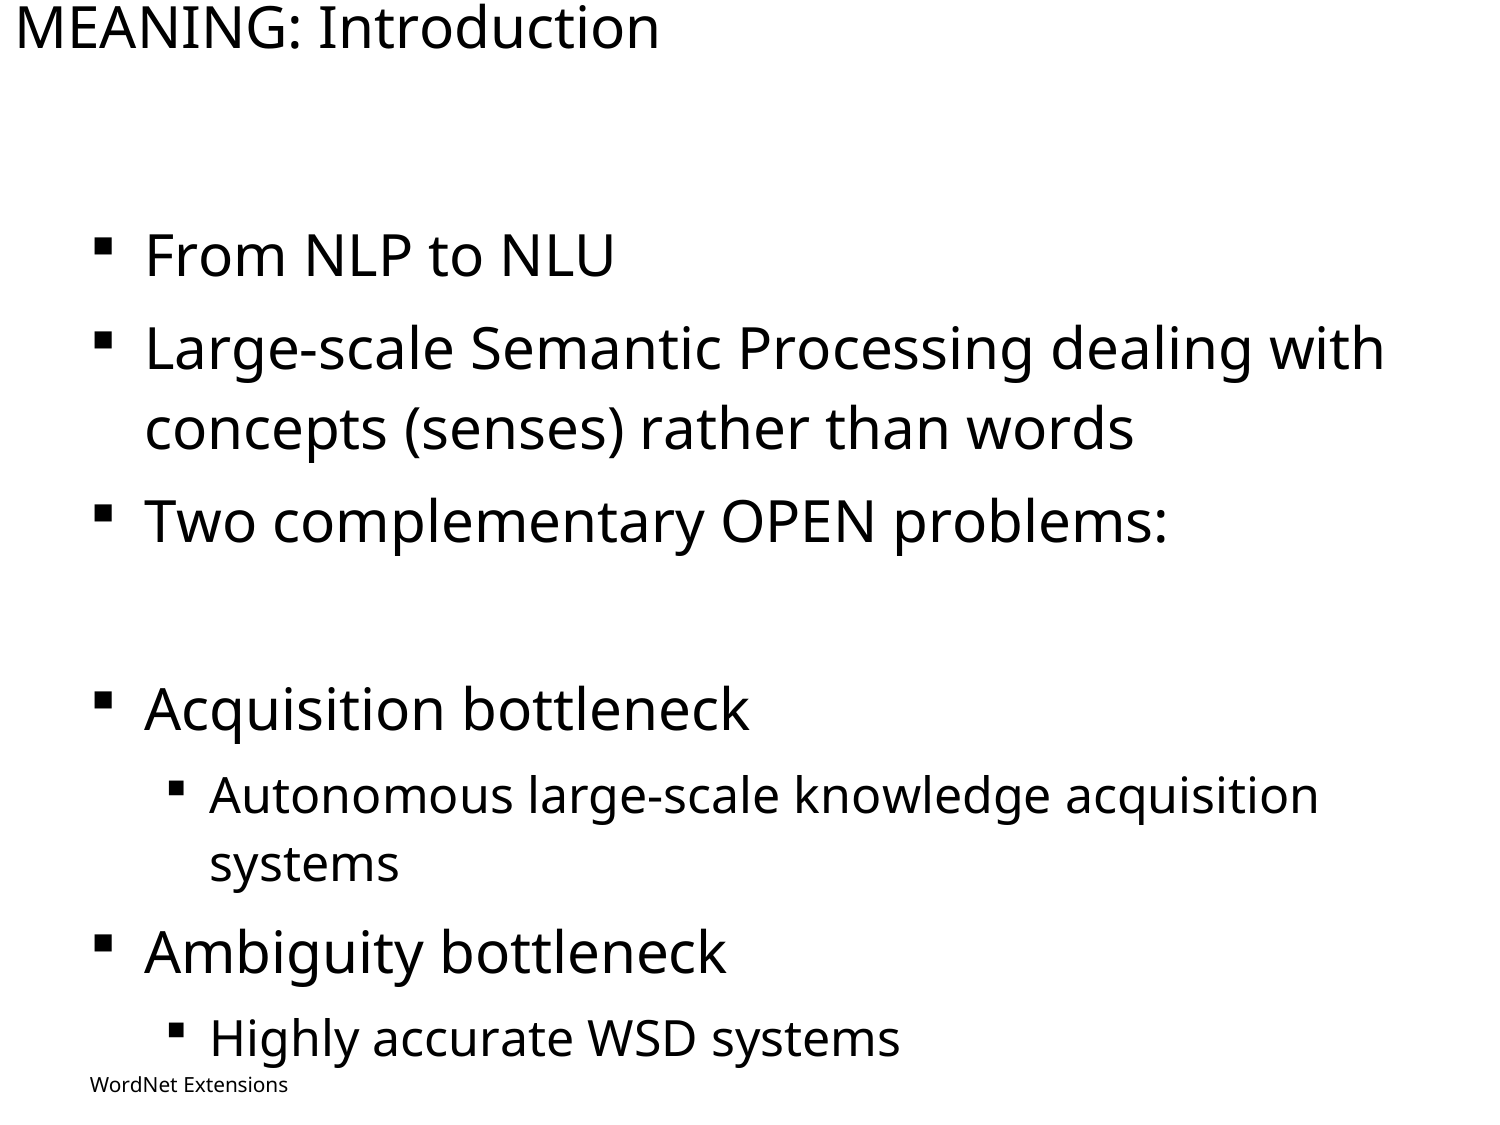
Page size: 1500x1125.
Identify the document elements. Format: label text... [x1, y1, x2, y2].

list From NLP to NLU Large-scale Semantic Processing dealing with concepts (senses) rather than words Two complementary OPEN problems: Acquisition bottleneck Autonomous large-scale knowledge acquisition systems Ambiguity bottleneck Highly accurate WSD systems [75, 112, 1438, 1001]
title MEANING: Introduction [0, 0, 1500, 70]
